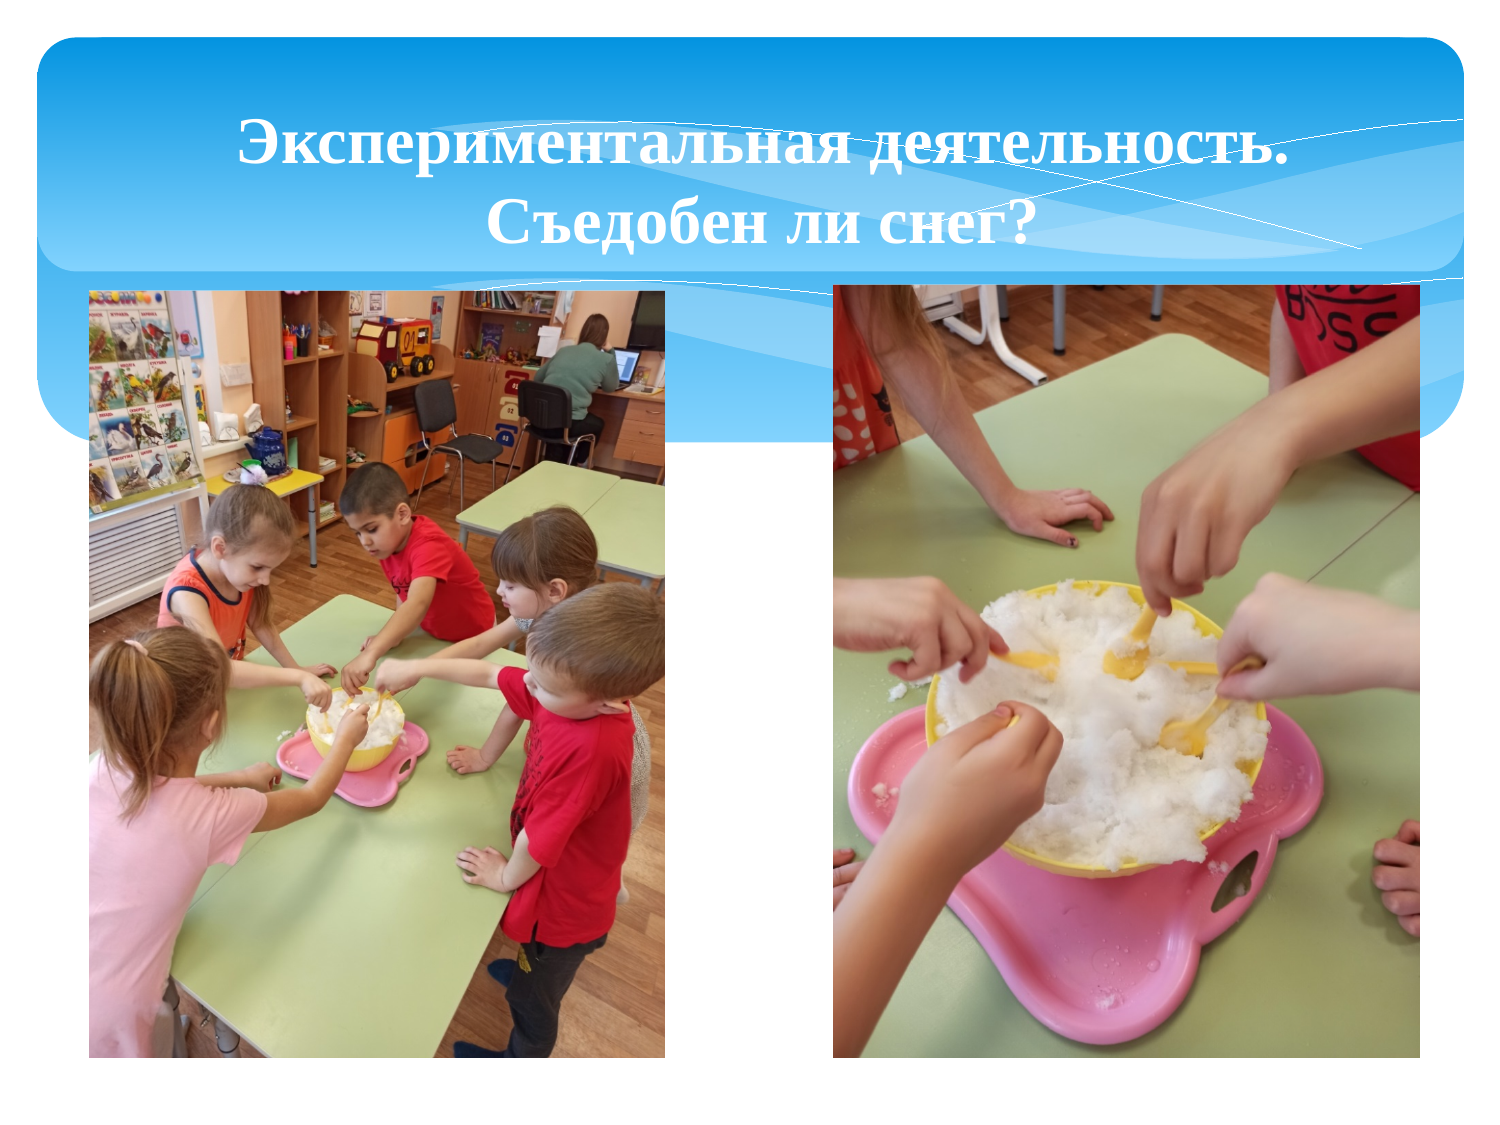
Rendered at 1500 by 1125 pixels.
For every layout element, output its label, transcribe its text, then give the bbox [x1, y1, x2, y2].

picture [88, 290, 665, 1058]
picture [832, 285, 1420, 1058]
title Экспериментальная деятельность. Съедобен ли снег? [88, 90, 1439, 278]
